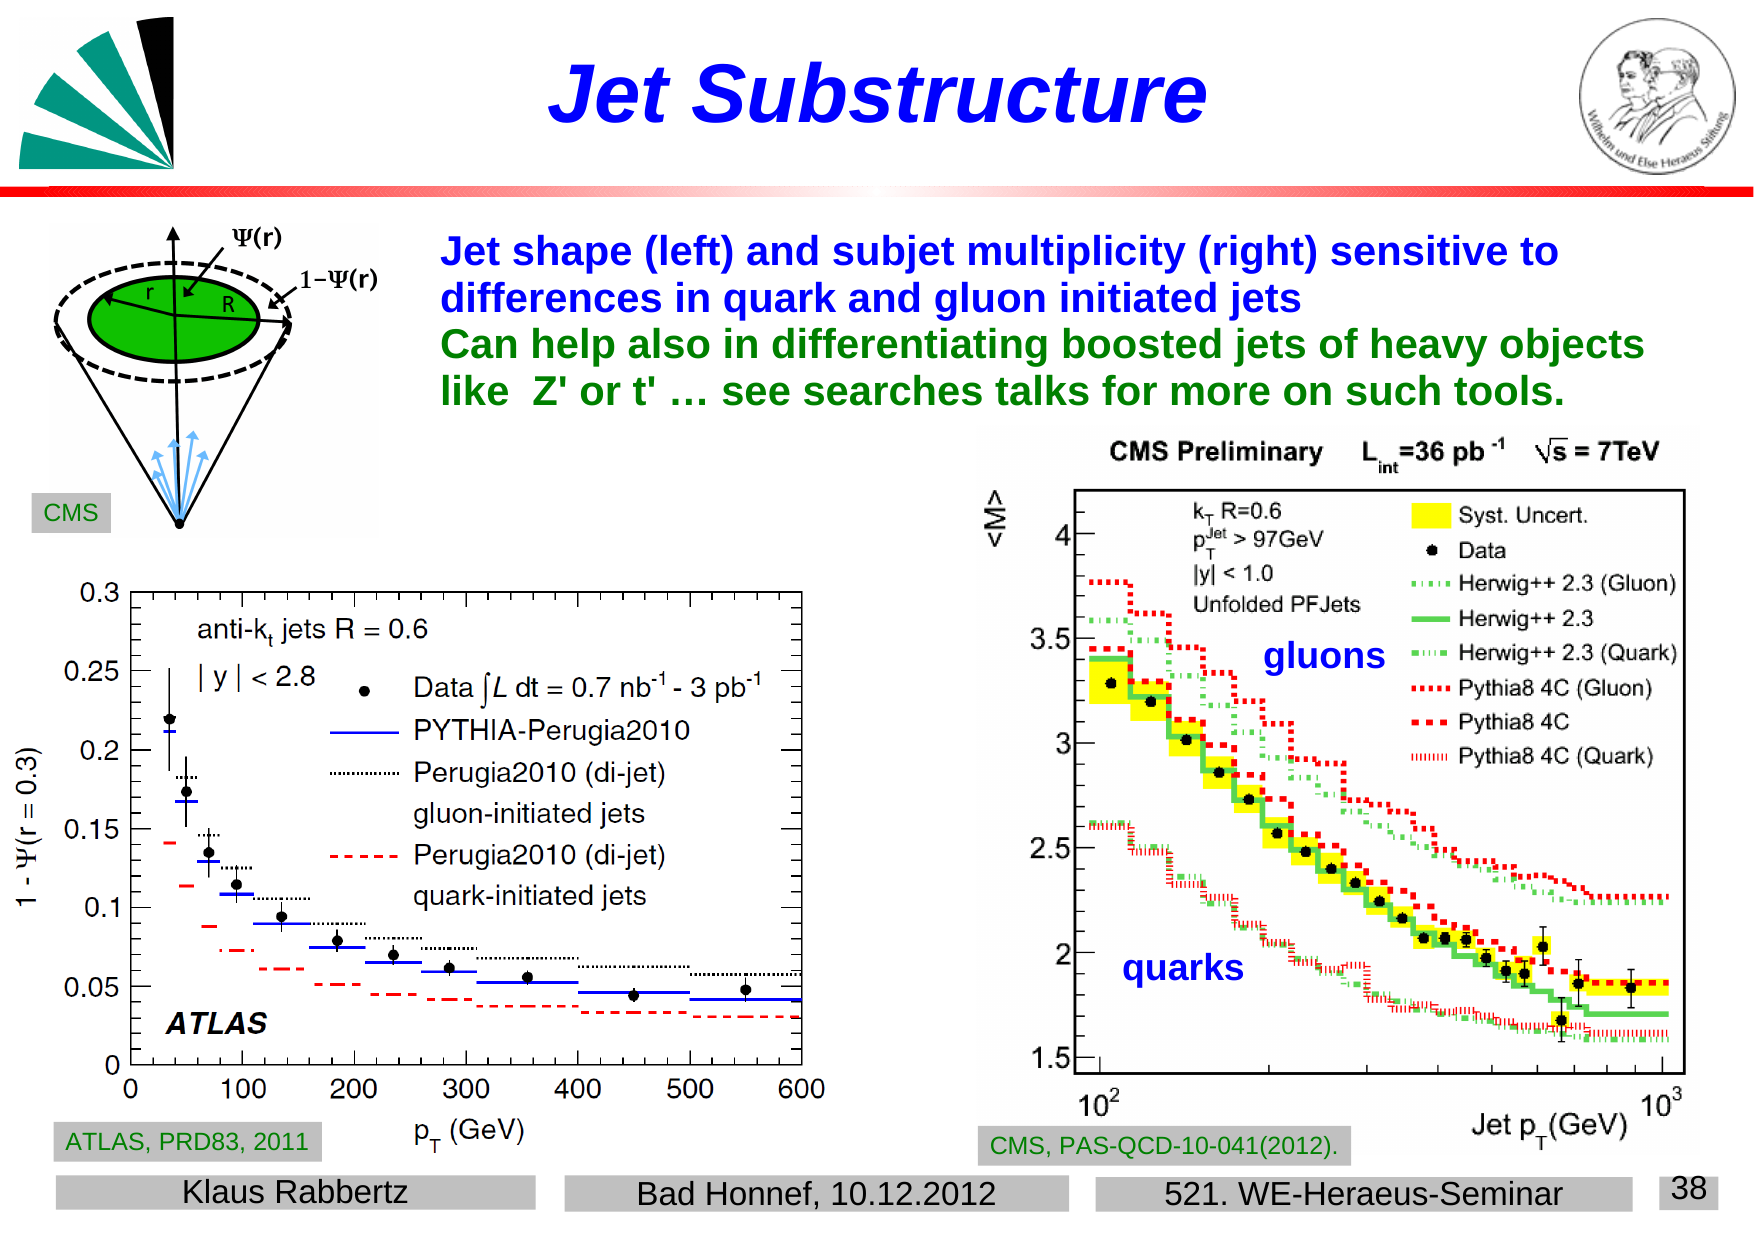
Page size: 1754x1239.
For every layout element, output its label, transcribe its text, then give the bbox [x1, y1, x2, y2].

title Jet Substructure [193, 0, 1564, 189]
text_box CMS, PAS-QCD-10-041(2012). [977, 1125, 1352, 1166]
text_box gluons [1251, 628, 1399, 683]
picture [976, 425, 1700, 1155]
picture [19, 17, 174, 171]
text_box CMS [31, 493, 111, 533]
picture [7, 578, 832, 1156]
text_box ATLAS, PRD83, 2011 [53, 1121, 322, 1162]
text_box quarks [1110, 940, 1257, 994]
text_box Jet shape (left) and subjet multiplicity (right) sensitive to differences in quark and gluon initiated jets Can help also in differentiating boosted jets of heavy objects like Z' or t' … see searches talks for more on such tools. [428, 222, 1657, 420]
picture [49, 223, 379, 538]
picture [1579, 18, 1736, 175]
